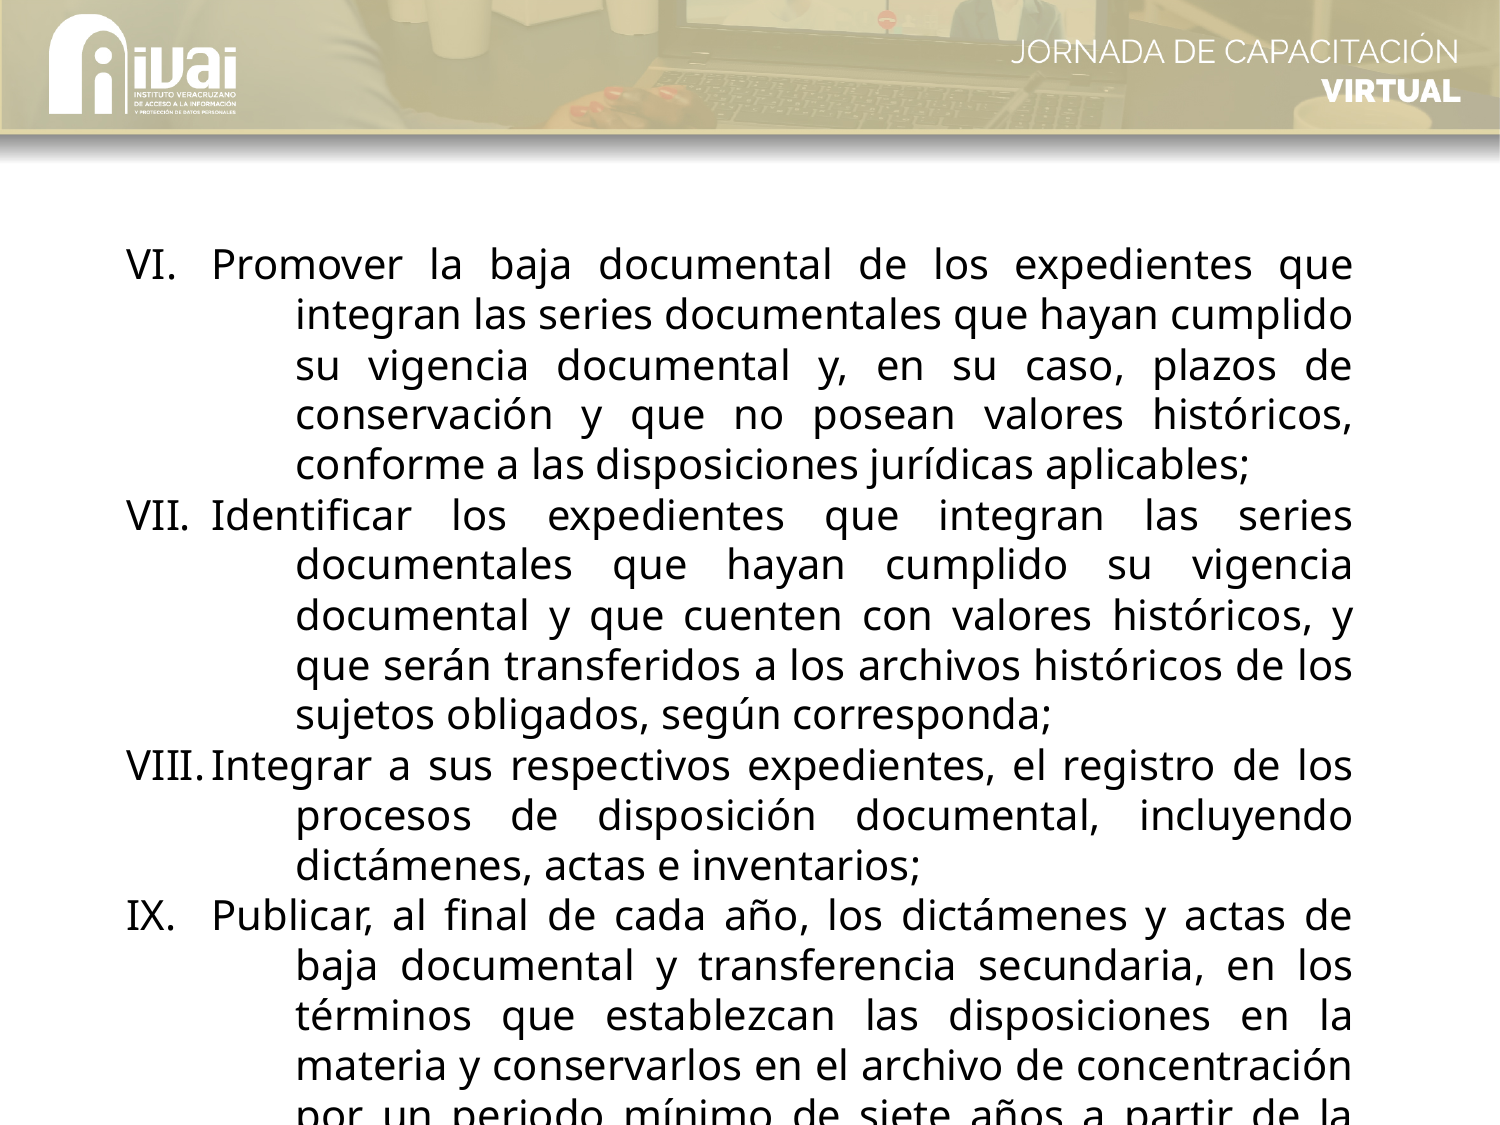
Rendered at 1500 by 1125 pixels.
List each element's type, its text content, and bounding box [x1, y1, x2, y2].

text_box Promover la baja documental de los expedientes que integran las series documentales que hayan cumplido su vigencia documental y, en su caso, plazos de conservación y que no posean valores históricos, conforme a las disposiciones jurídicas aplicables; Identificar los expedientes que integran las series documentales que hayan cumplido su vigencia documental y que cuenten con valores históricos, y que serán transferidos a los archivos históricos de los sujetos obligados, según corresponda; Integrar a sus respectivos expedientes, el registro de los procesos de disposición documental, incluyendo dictámenes, actas e inventarios; Publicar, al final de cada año, los dictámenes y actas de baja documental y transferencia secundaria, en los términos que establezcan las disposiciones en la materia y conservarlos en el archivo de concentración por un periodo mínimo de siete años a partir de la fecha de su elaboración; [112, 181, 1369, 1125]
